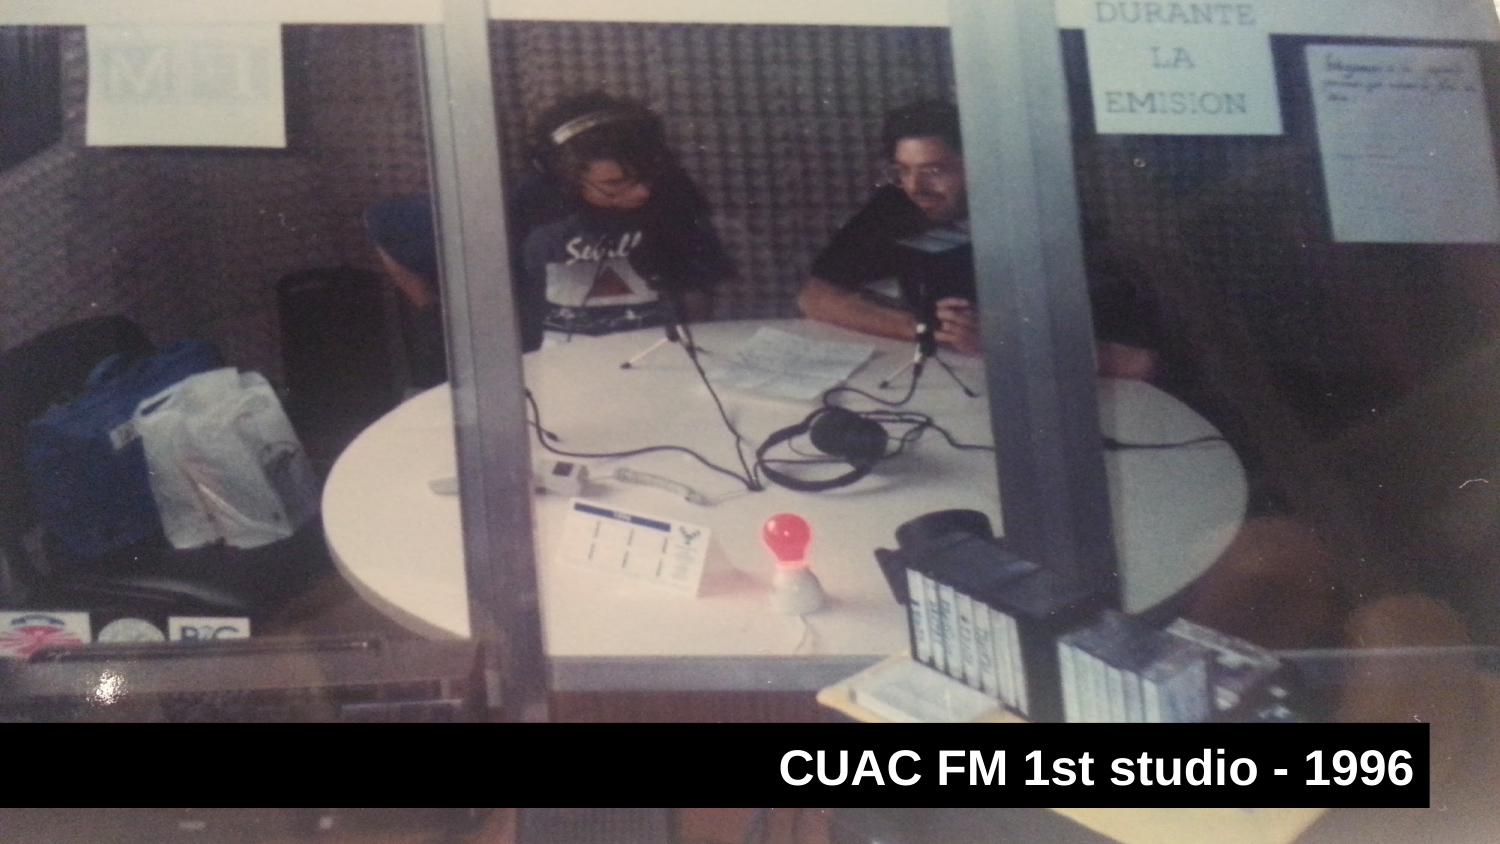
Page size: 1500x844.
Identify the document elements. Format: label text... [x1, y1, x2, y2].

picture [0, 0, 1500, 844]
list CUAC FM 1st studio - 1996 [0, 722, 1430, 808]
